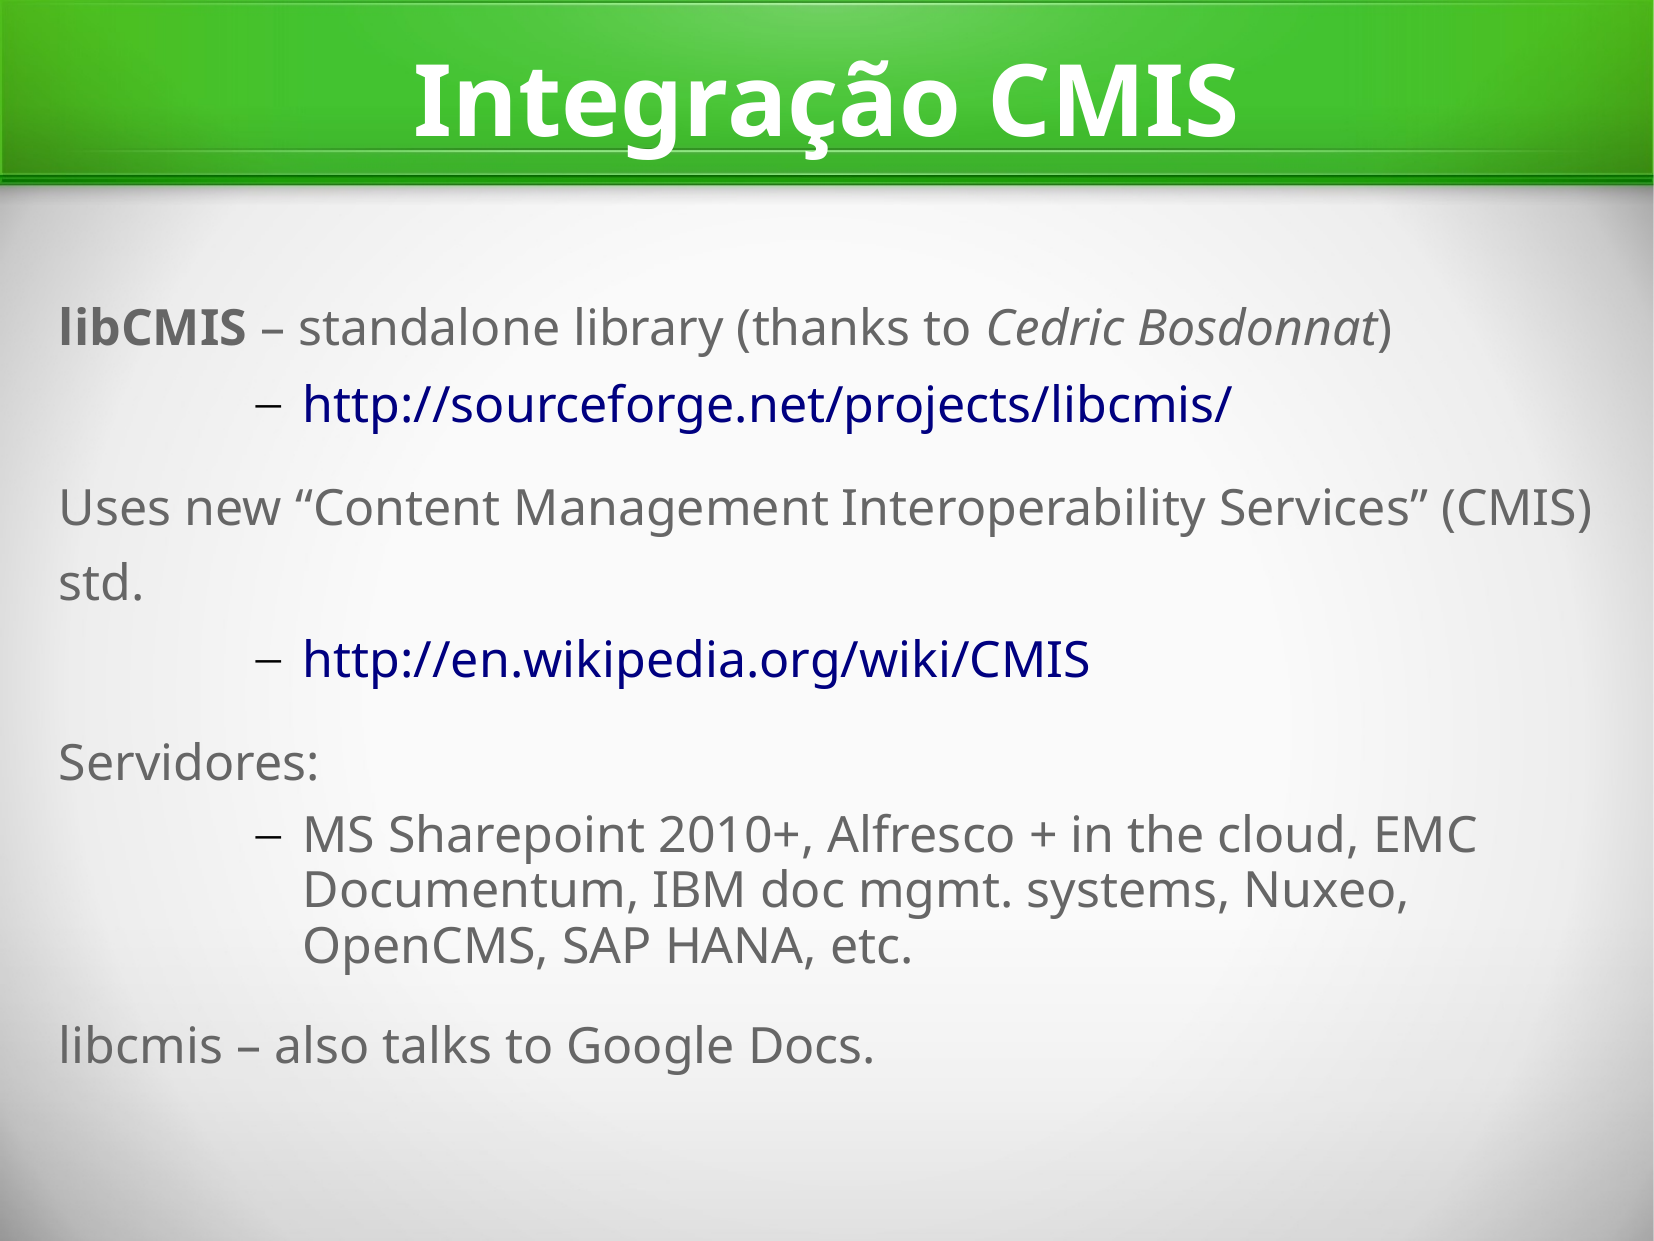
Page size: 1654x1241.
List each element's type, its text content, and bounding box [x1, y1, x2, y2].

title Integração CMIS [59, 29, 1595, 178]
list libCMIS – standalone library (thanks to Cedric Bosdonnat) http://sourceforge.net/projects/libcmis/ Uses new “Content Management Interoperability Services” (CMIS) std. http://en.wikipedia.org/wiki/CMIS Servidores: MS Sharepoint 2010+, Alfresco + in the cloud, EMC Documentum, IBM doc mgmt. systems, Nuxeo, OpenCMS, SAP HANA, etc. libcmis – also talks to Google Docs. [59, 265, 1595, 1085]
picture [0, 0, 1654, 1241]
